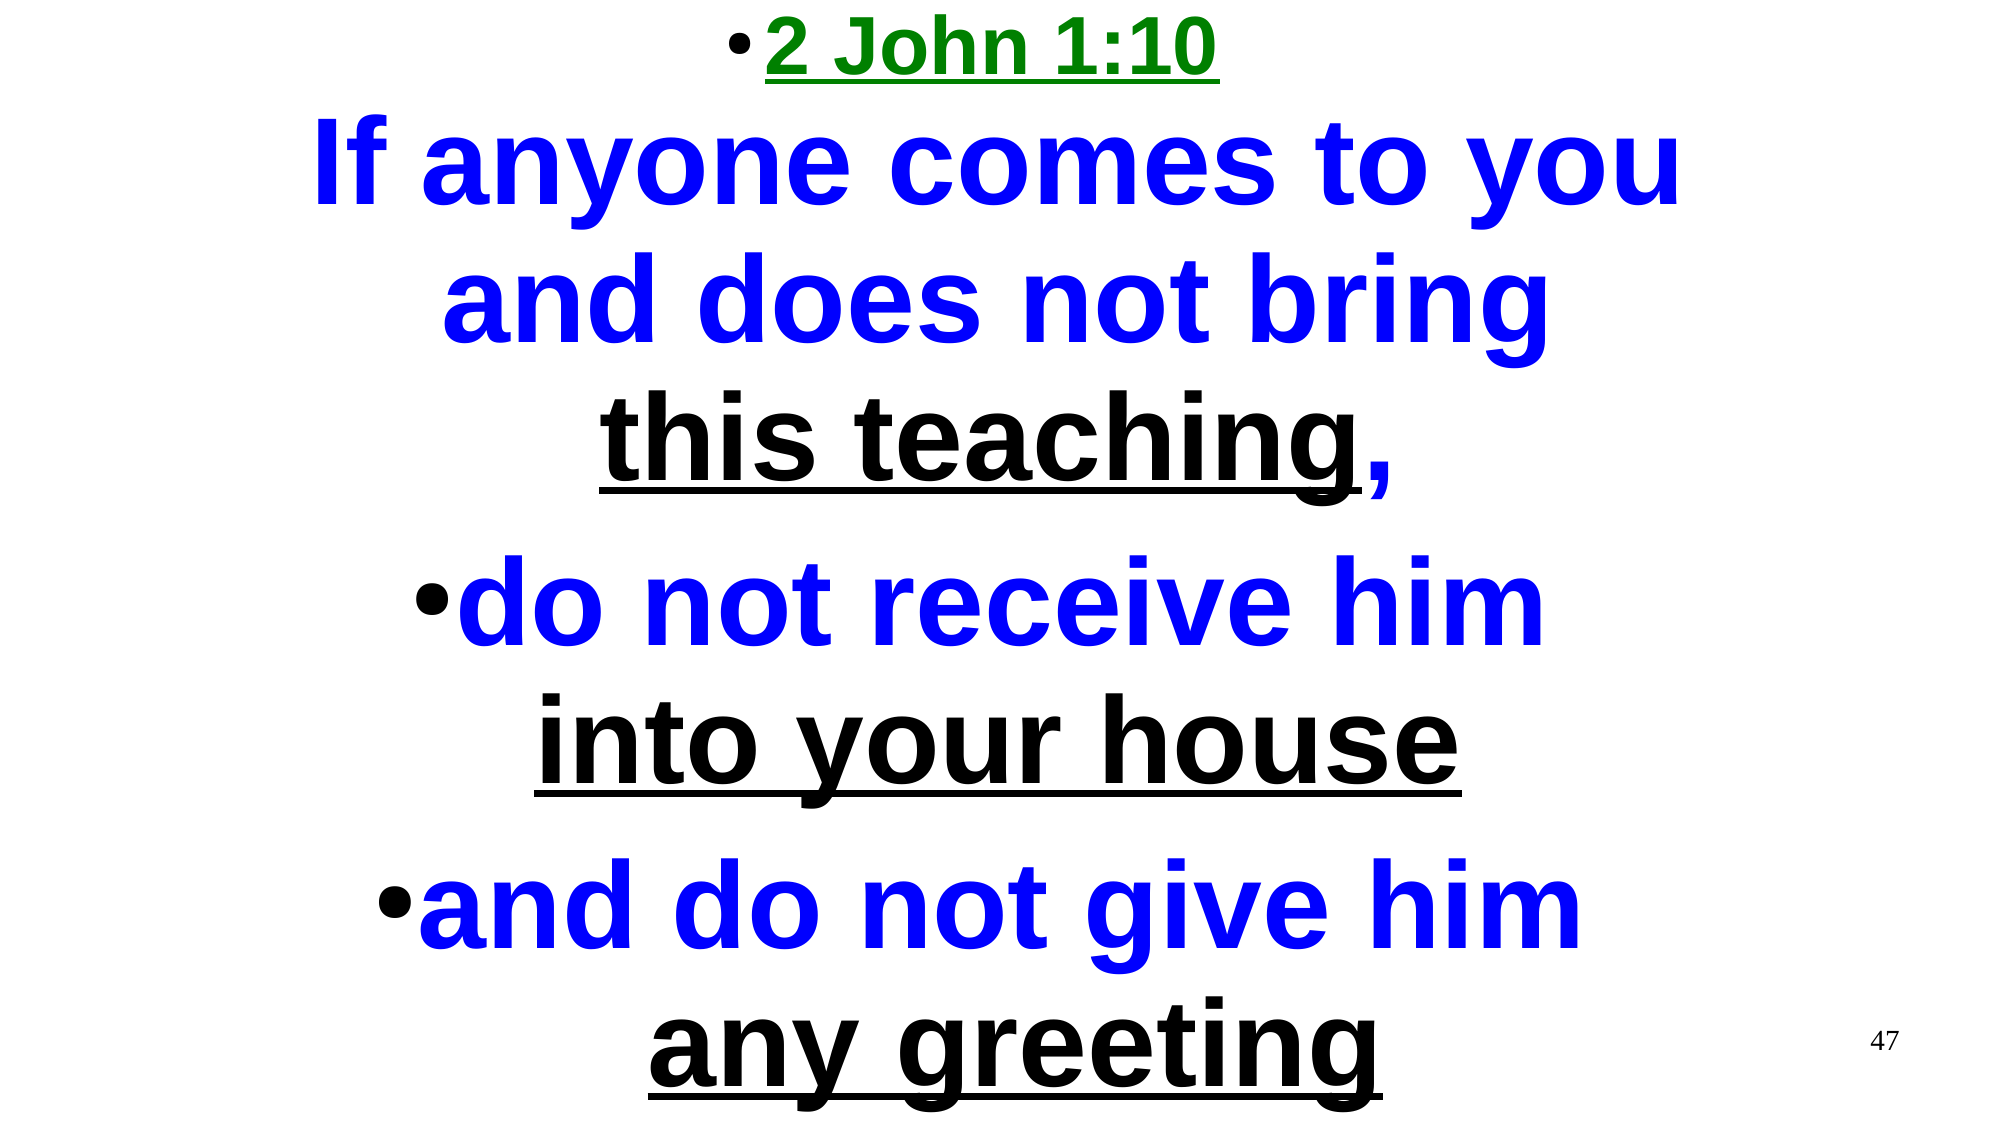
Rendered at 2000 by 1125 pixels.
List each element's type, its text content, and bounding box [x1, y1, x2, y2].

list 2 John 1:10 If anyone comes to you and does not bring this teaching, do not receive him into your house and do not give him any greeting [0, 0, 1996, 1123]
